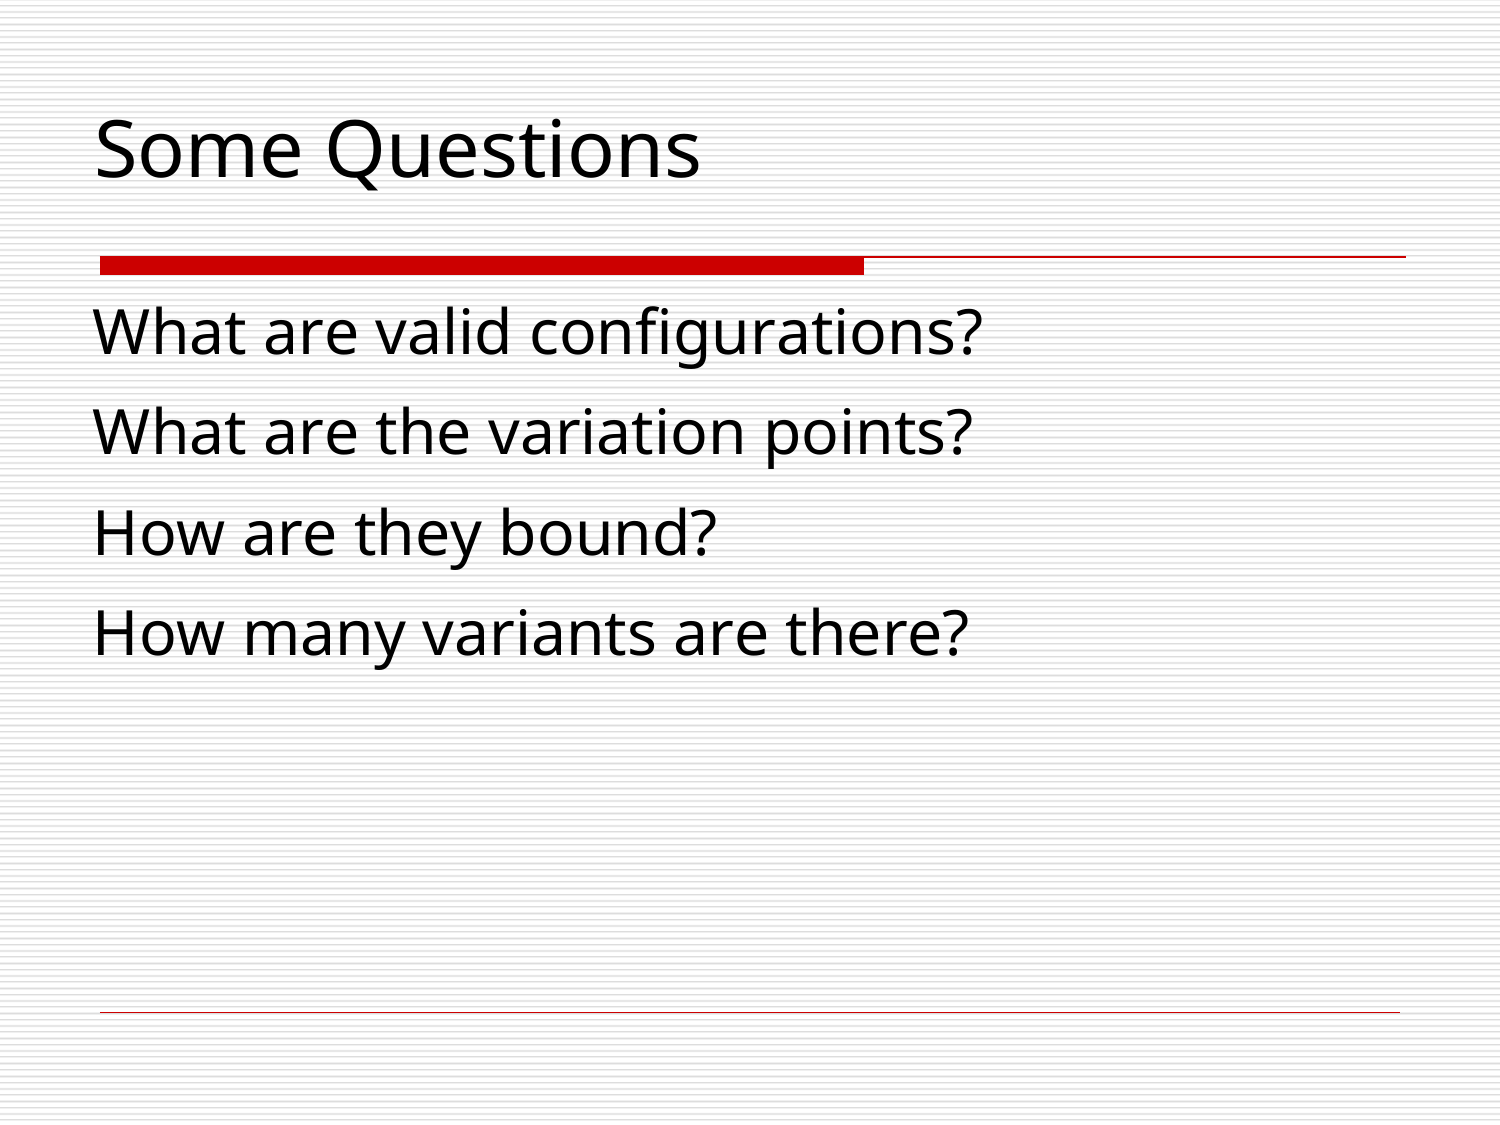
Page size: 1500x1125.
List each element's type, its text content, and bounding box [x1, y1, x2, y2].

title Some Questions [94, 51, 1407, 243]
picture [0, 0, 1500, 1125]
list What are valid configurations? What are the variation points? How are they bound? How many variants are there? [92, 287, 1406, 973]
